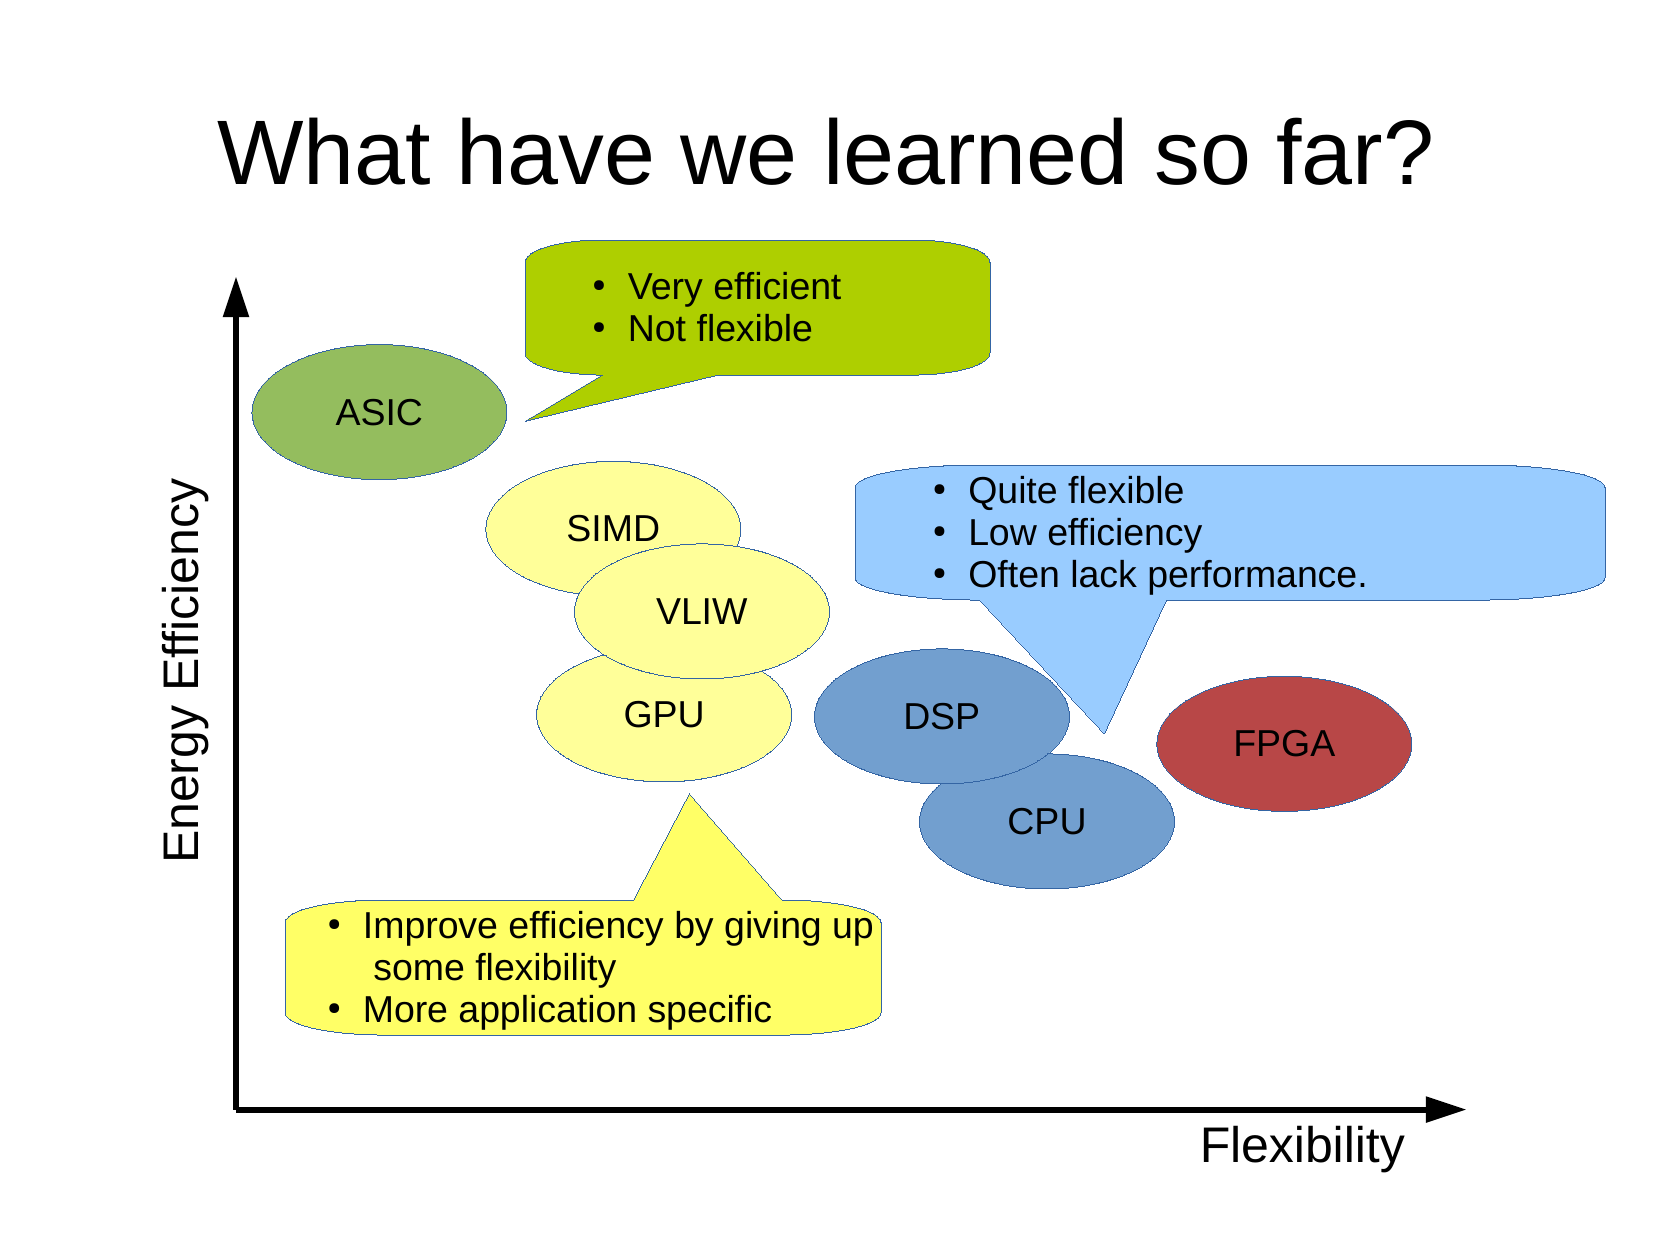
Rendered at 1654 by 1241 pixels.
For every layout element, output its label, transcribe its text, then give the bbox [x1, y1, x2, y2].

text_box Energy Efficiency [146, 464, 217, 879]
text_box SIMD [485, 461, 741, 594]
text_box Flexibility [1185, 1109, 1420, 1181]
text_box Improve efficiency by giving up some flexibility More application specific [285, 793, 882, 1036]
text_box ASIC [251, 344, 507, 480]
text_box Quite flexible Low efficiency Often lack performance. [855, 465, 1606, 734]
text_box DSP [814, 648, 1070, 784]
title What have we learned so far? [82, 49, 1571, 257]
text_box CPU [919, 753, 1175, 889]
text_box FPGA [1156, 676, 1412, 812]
text_box [880, 980, 1571, 1191]
text_box VLIW [574, 543, 830, 679]
text_box Very efficient Not flexible [525, 240, 991, 422]
text_box GPU [536, 655, 792, 782]
